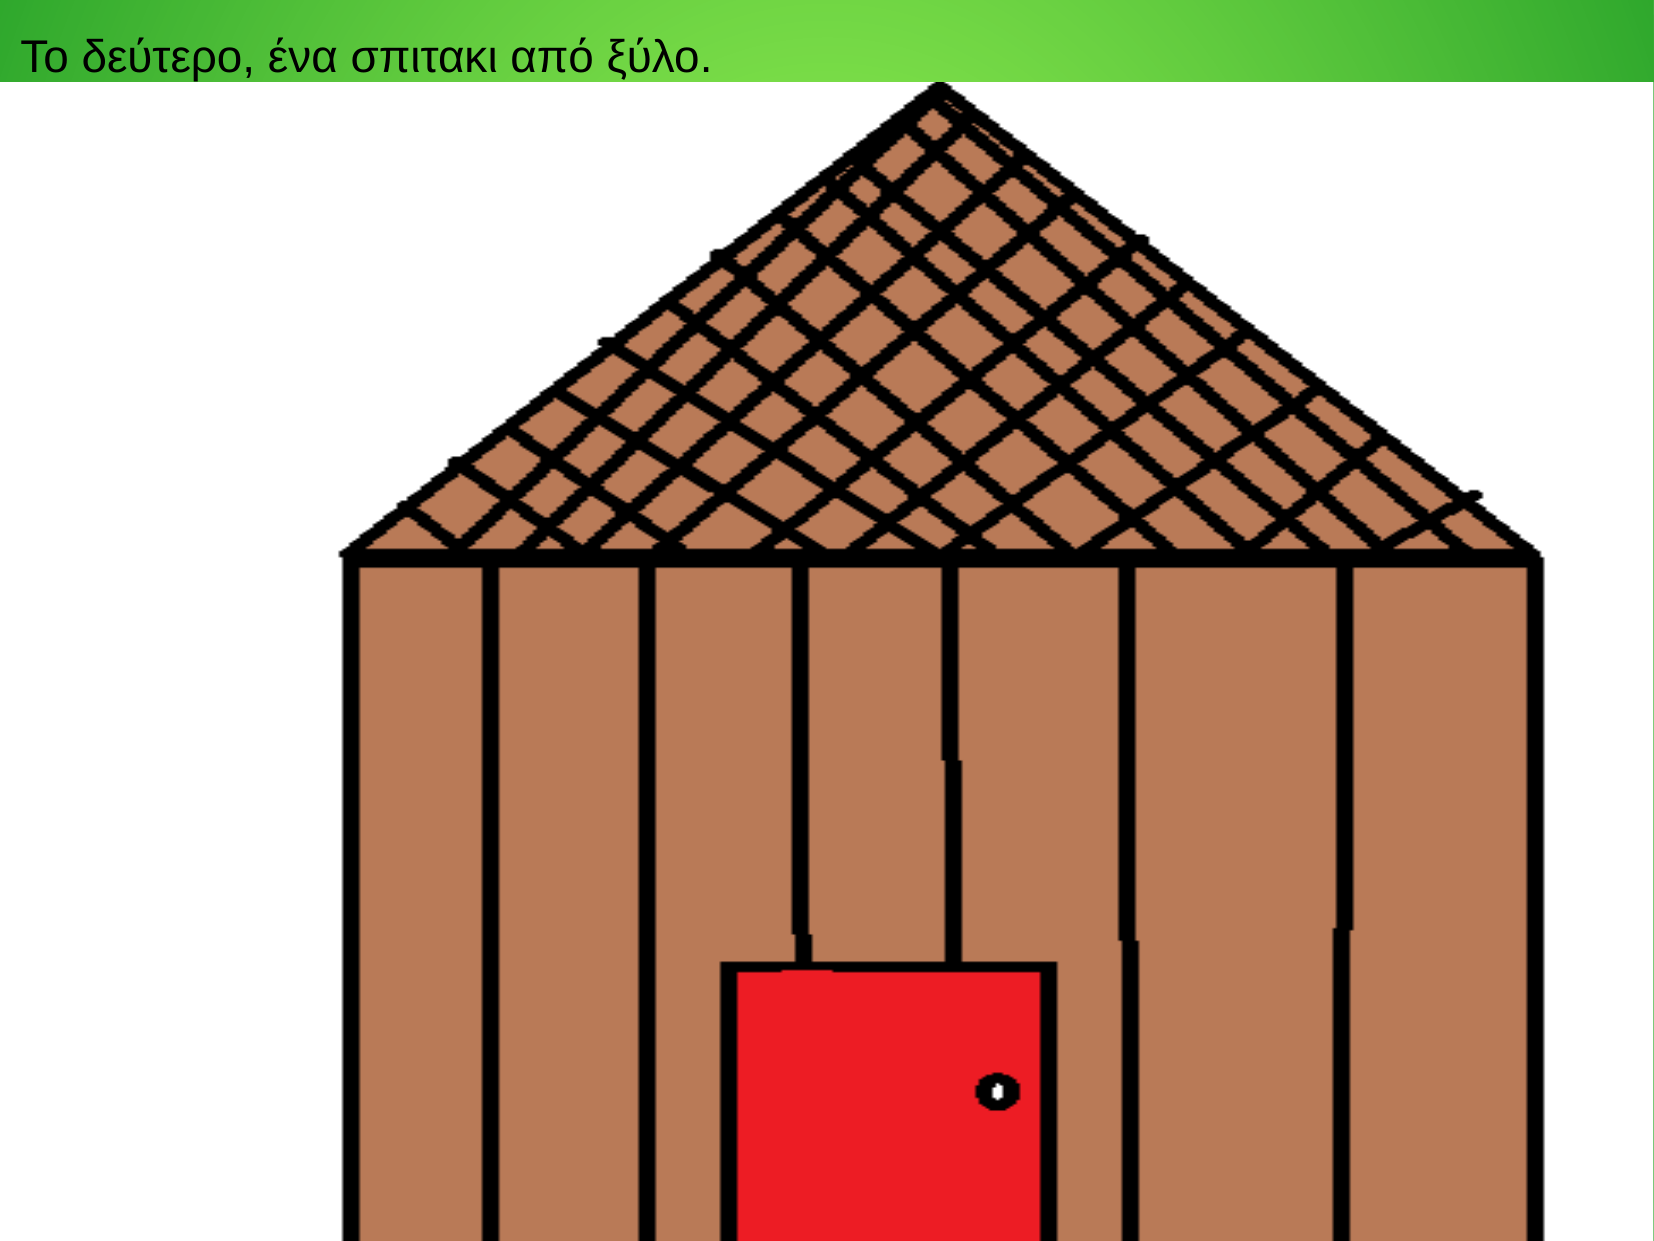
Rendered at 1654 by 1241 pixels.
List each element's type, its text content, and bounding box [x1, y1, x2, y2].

text_box Το δεύτερο, ένα σπιτακι από ξύλο. [5, 23, 745, 90]
picture [0, 82, 1654, 1241]
